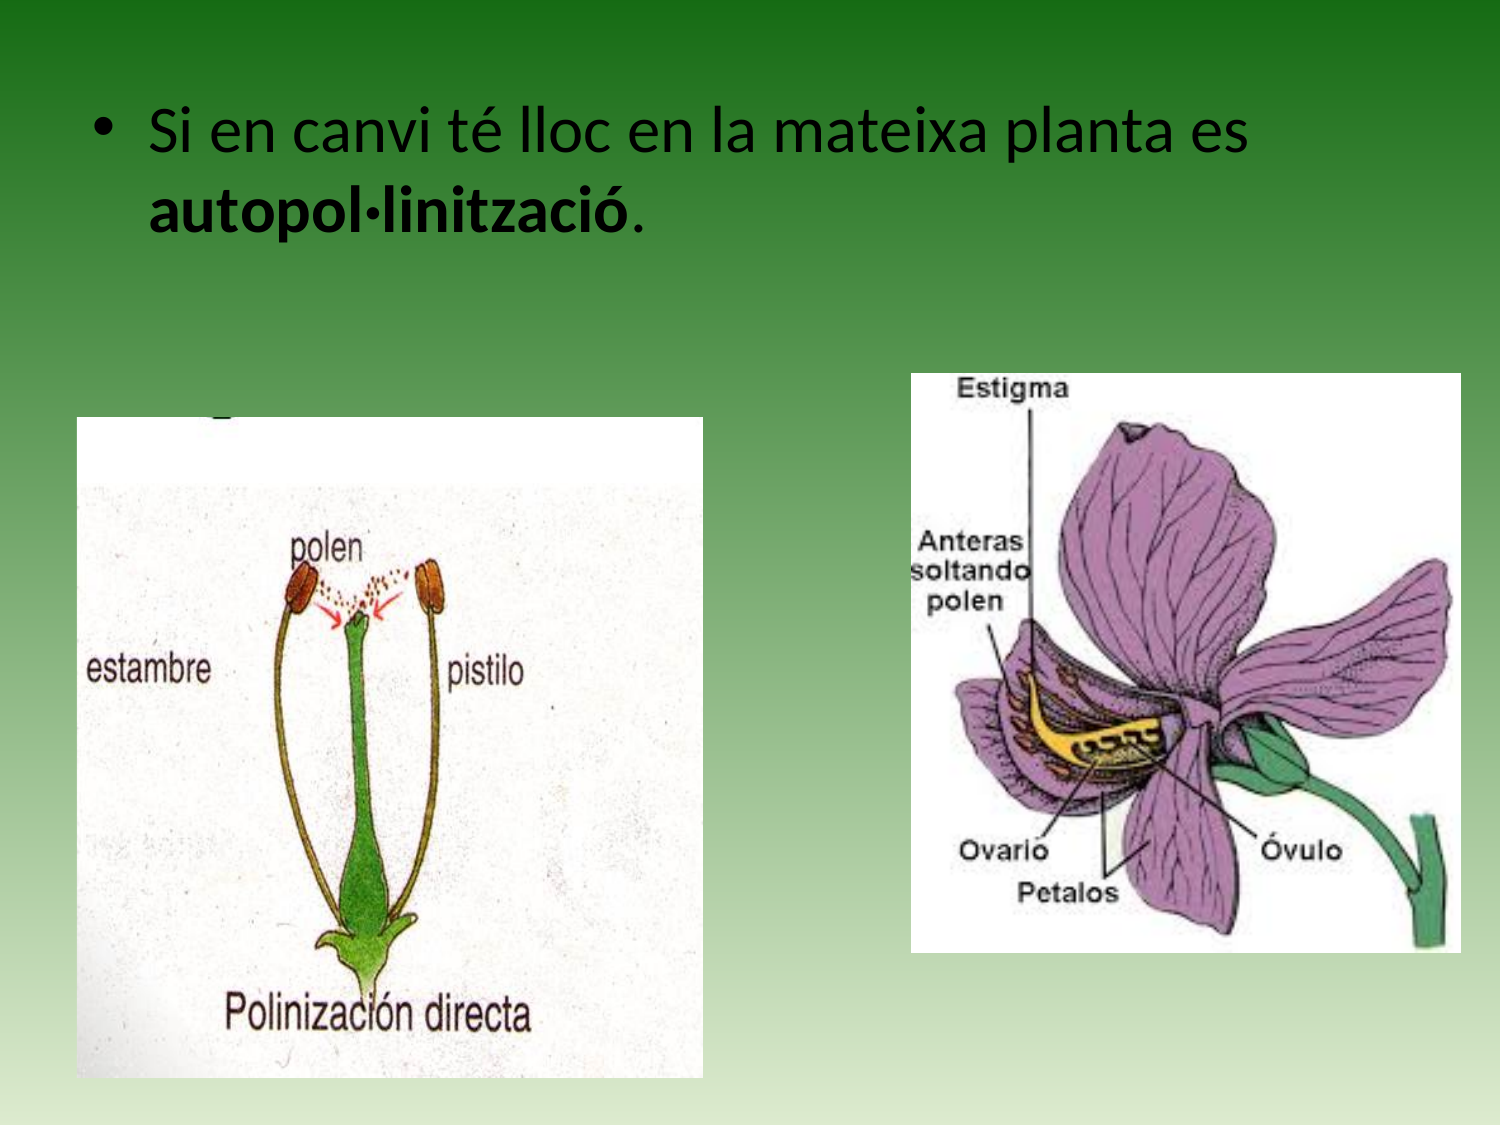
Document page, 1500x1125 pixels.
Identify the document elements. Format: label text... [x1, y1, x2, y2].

picture [76, 417, 703, 1078]
picture [911, 373, 1461, 953]
list Si en canvi té lloc en la mateixa planta es autopol·linització. [76, 78, 1427, 291]
